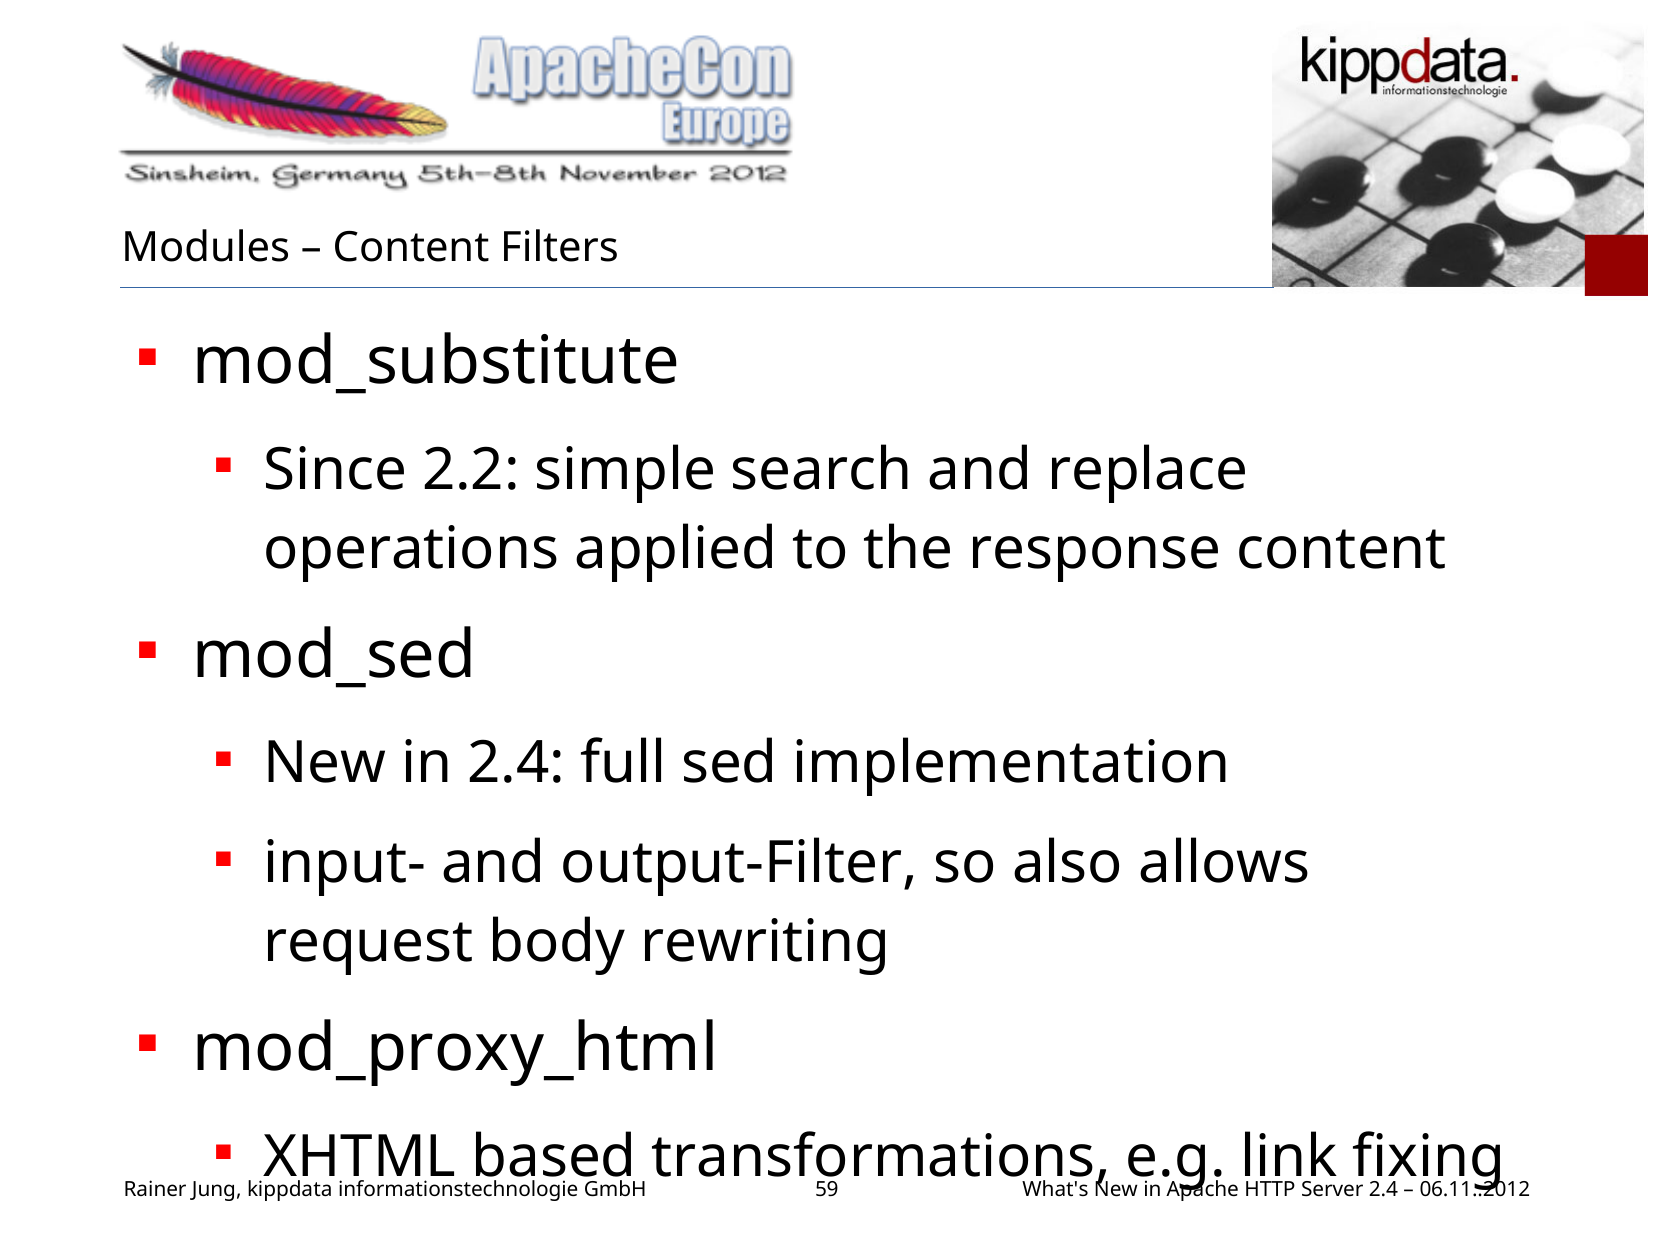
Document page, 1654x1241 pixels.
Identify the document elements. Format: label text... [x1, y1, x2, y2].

picture [1272, 5, 1648, 302]
picture [113, 32, 797, 195]
title Modules – Content Filters [121, 204, 1242, 286]
list mod_substitute Since 2.2: simple search and replace operations applied to the response content mod_sed New in 2.4: full sed implementation input- and output-Filter, so also allows request body rewriting mod_proxy_html XHTML based transformations, e.g. link fixing [121, 312, 1534, 1150]
